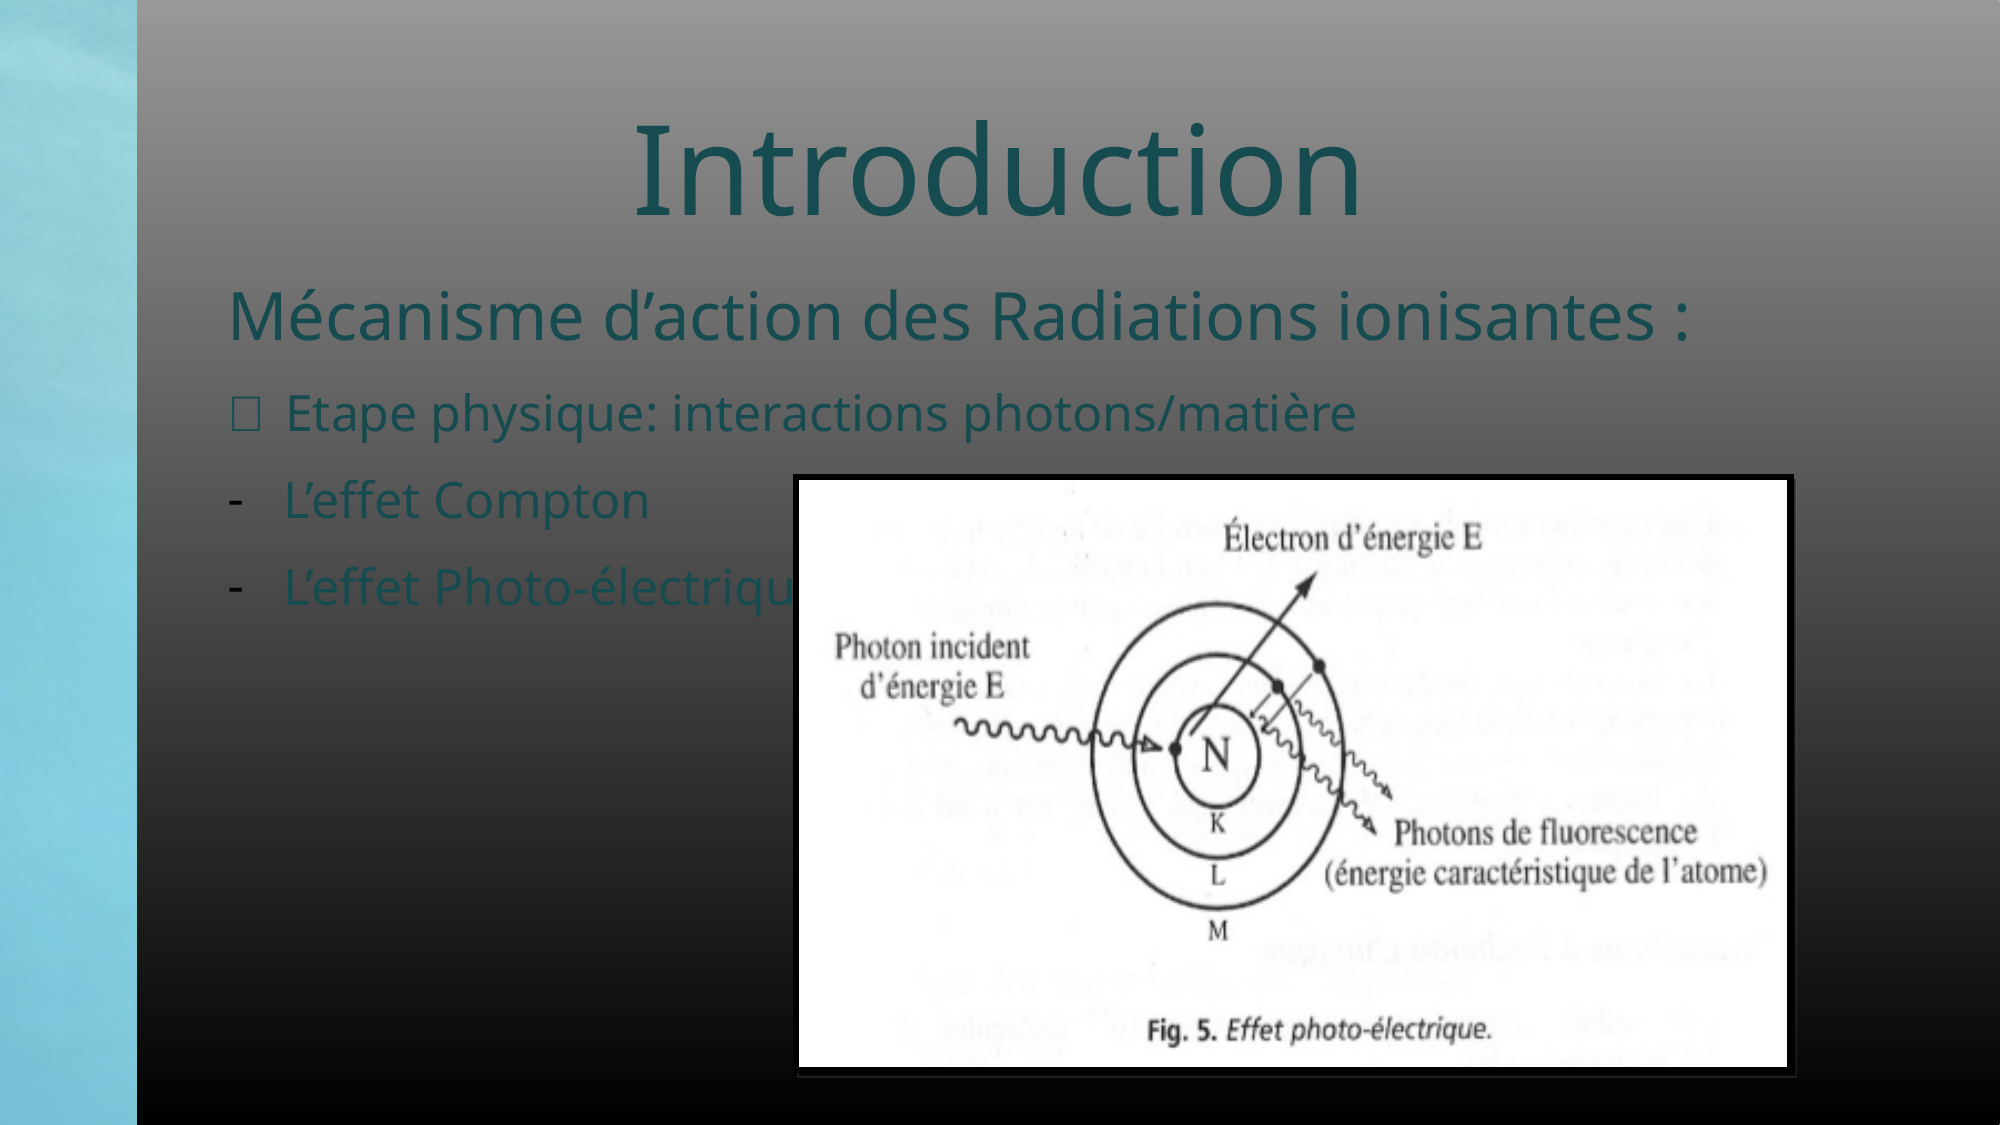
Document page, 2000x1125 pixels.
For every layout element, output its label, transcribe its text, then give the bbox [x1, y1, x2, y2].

list Mécanisme d’action des Radiations ionisantes :  Etape physique: interactions photons/matière L’effet Compton L’effet Photo-électrique [212, 275, 1886, 1013]
picture [798, 479, 1788, 1068]
title Introduction [212, 62, 1788, 250]
